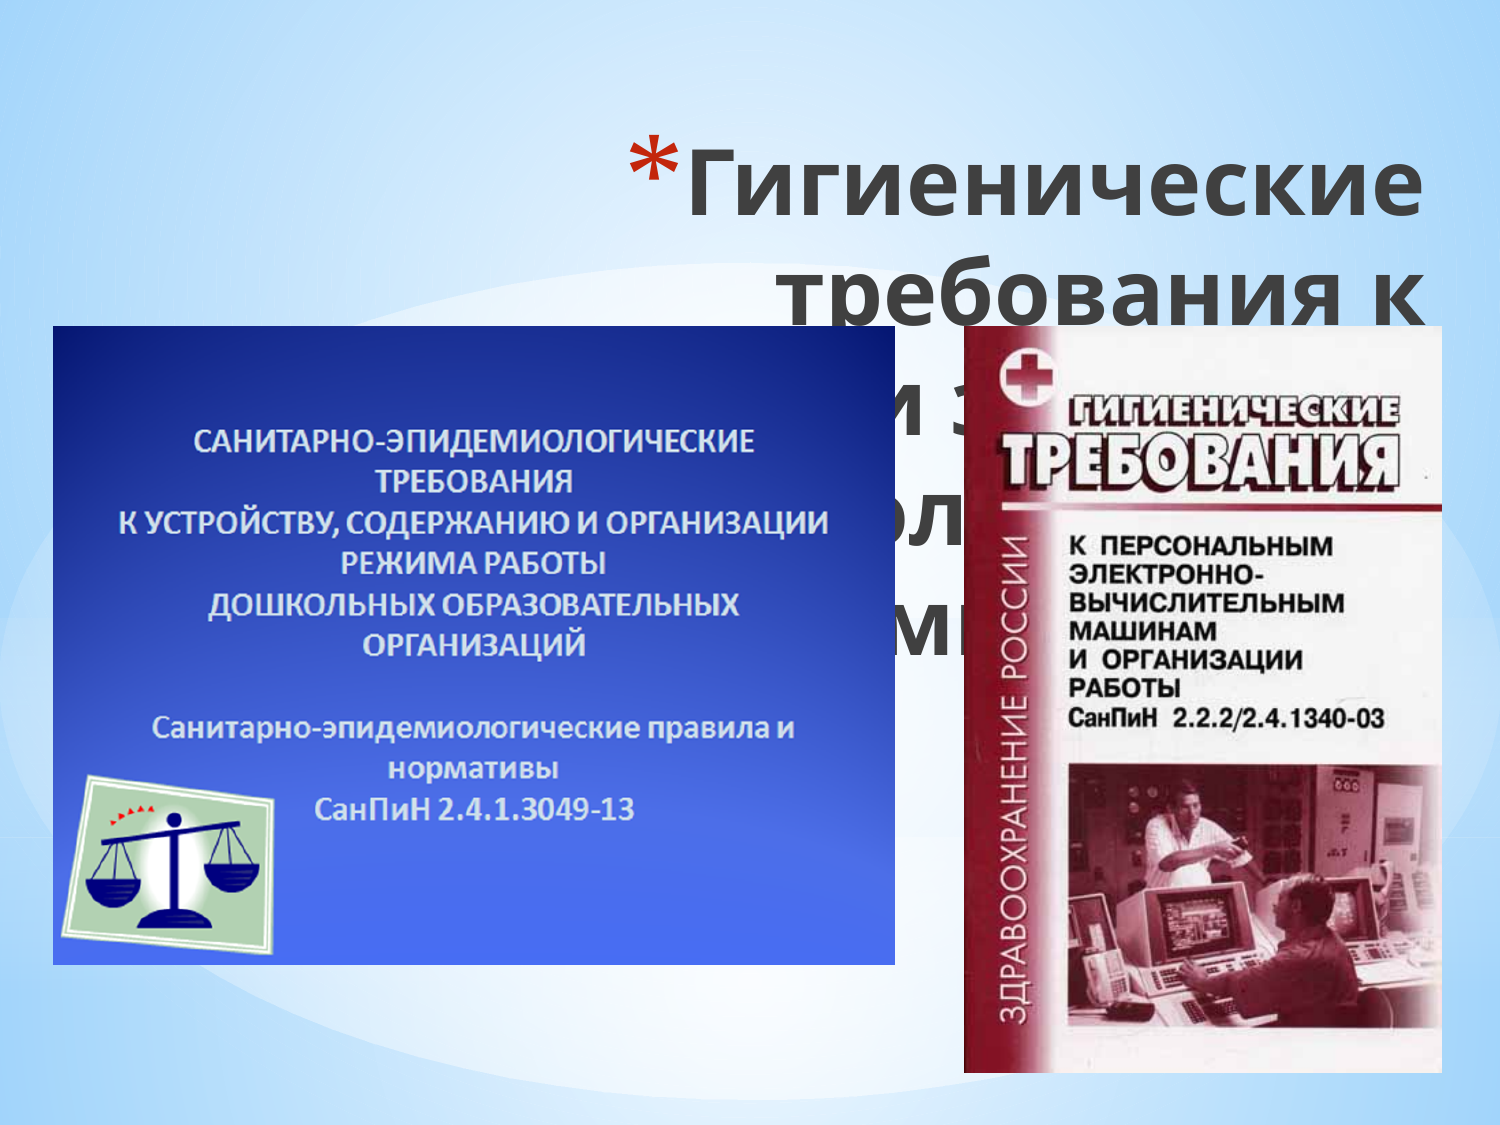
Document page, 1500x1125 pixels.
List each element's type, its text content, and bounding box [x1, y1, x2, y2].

picture [53, 326, 895, 965]
picture [964, 326, 1442, 1073]
title Гигиенические требования к организации занятий с использование компьютеров [66, 116, 1442, 320]
